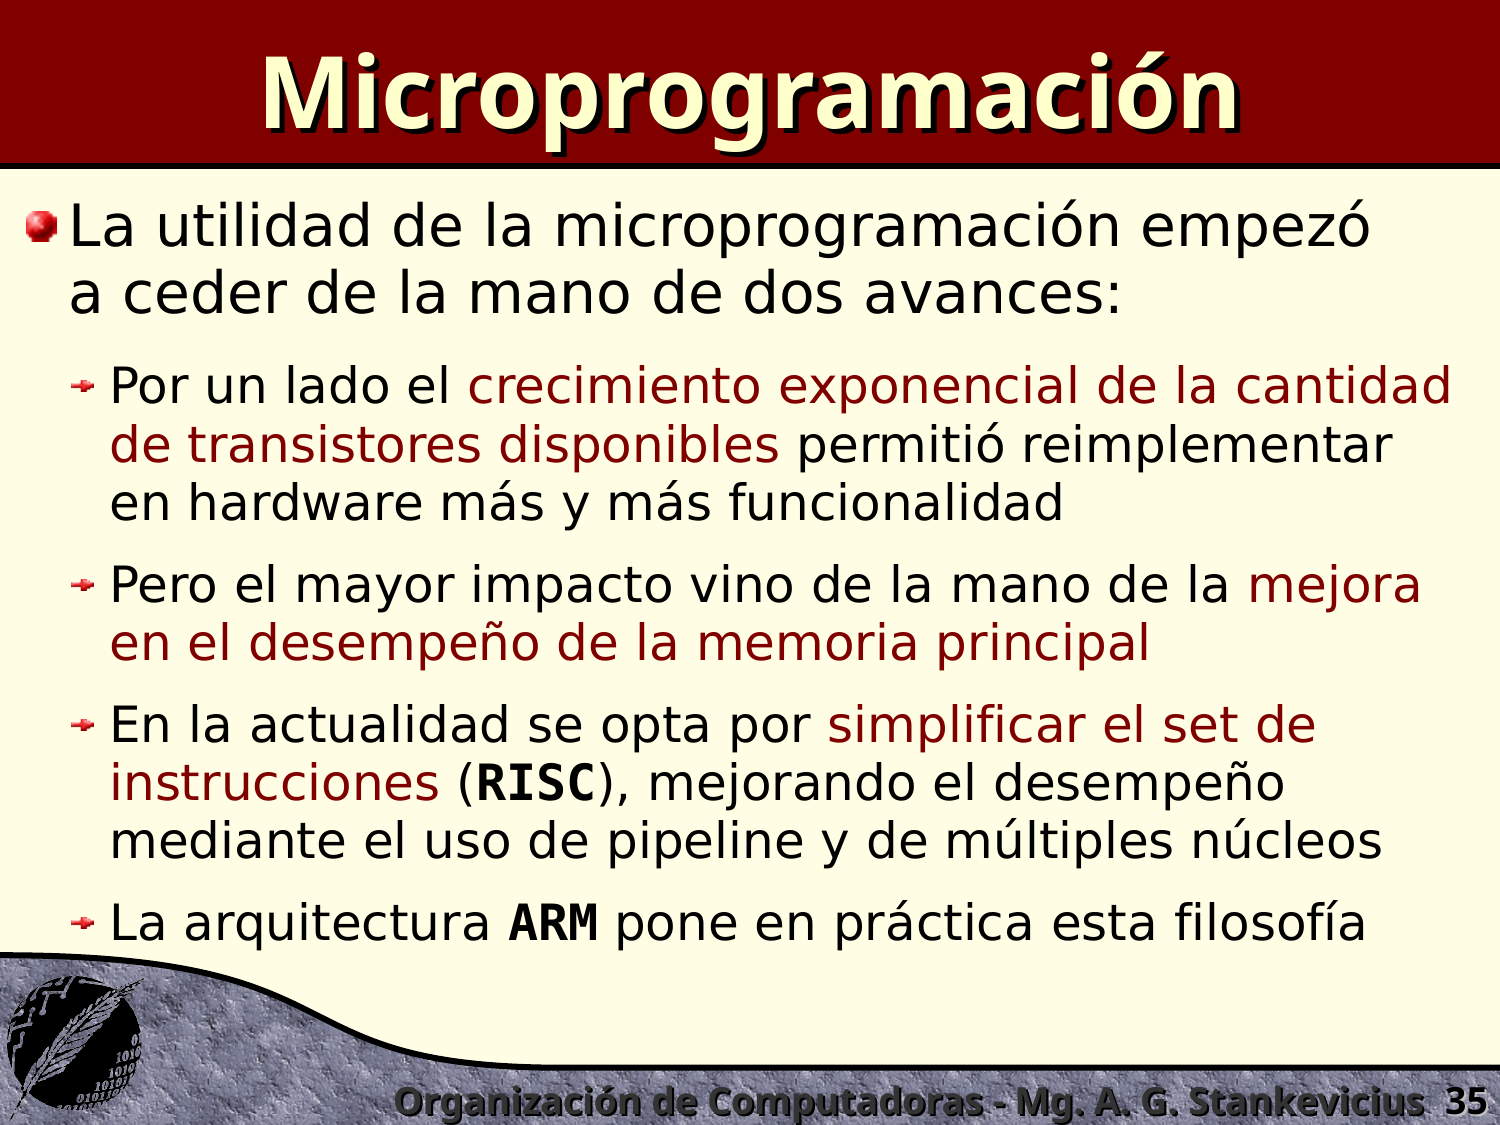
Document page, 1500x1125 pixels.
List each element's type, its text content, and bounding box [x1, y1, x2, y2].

picture [802, 1100, 806, 1110]
list La utilidad de la microprogramación empezó a ceder de la mano de dos avances: Por un lado el crecimiento exponencial de la cantidad de transistores disponibles permitió reimplementar en hardware más y más funcionalidad Pero el mayor impacto vino de la mano de la mejora en el desempeño de la memoria principal En la actualidad se opta por simplificar el set de instrucciones (RISC), mejorando el desempeño mediante el uso de pipeline y de múltiples núcleos La arquitectura ARM pone en práctica esta filosofía [11, 192, 1486, 959]
title Microprogramación [15, 5, 1485, 160]
picture [448, 1100, 455, 1110]
picture [0, 959, 1500, 1125]
picture [1058, 1100, 1065, 1110]
